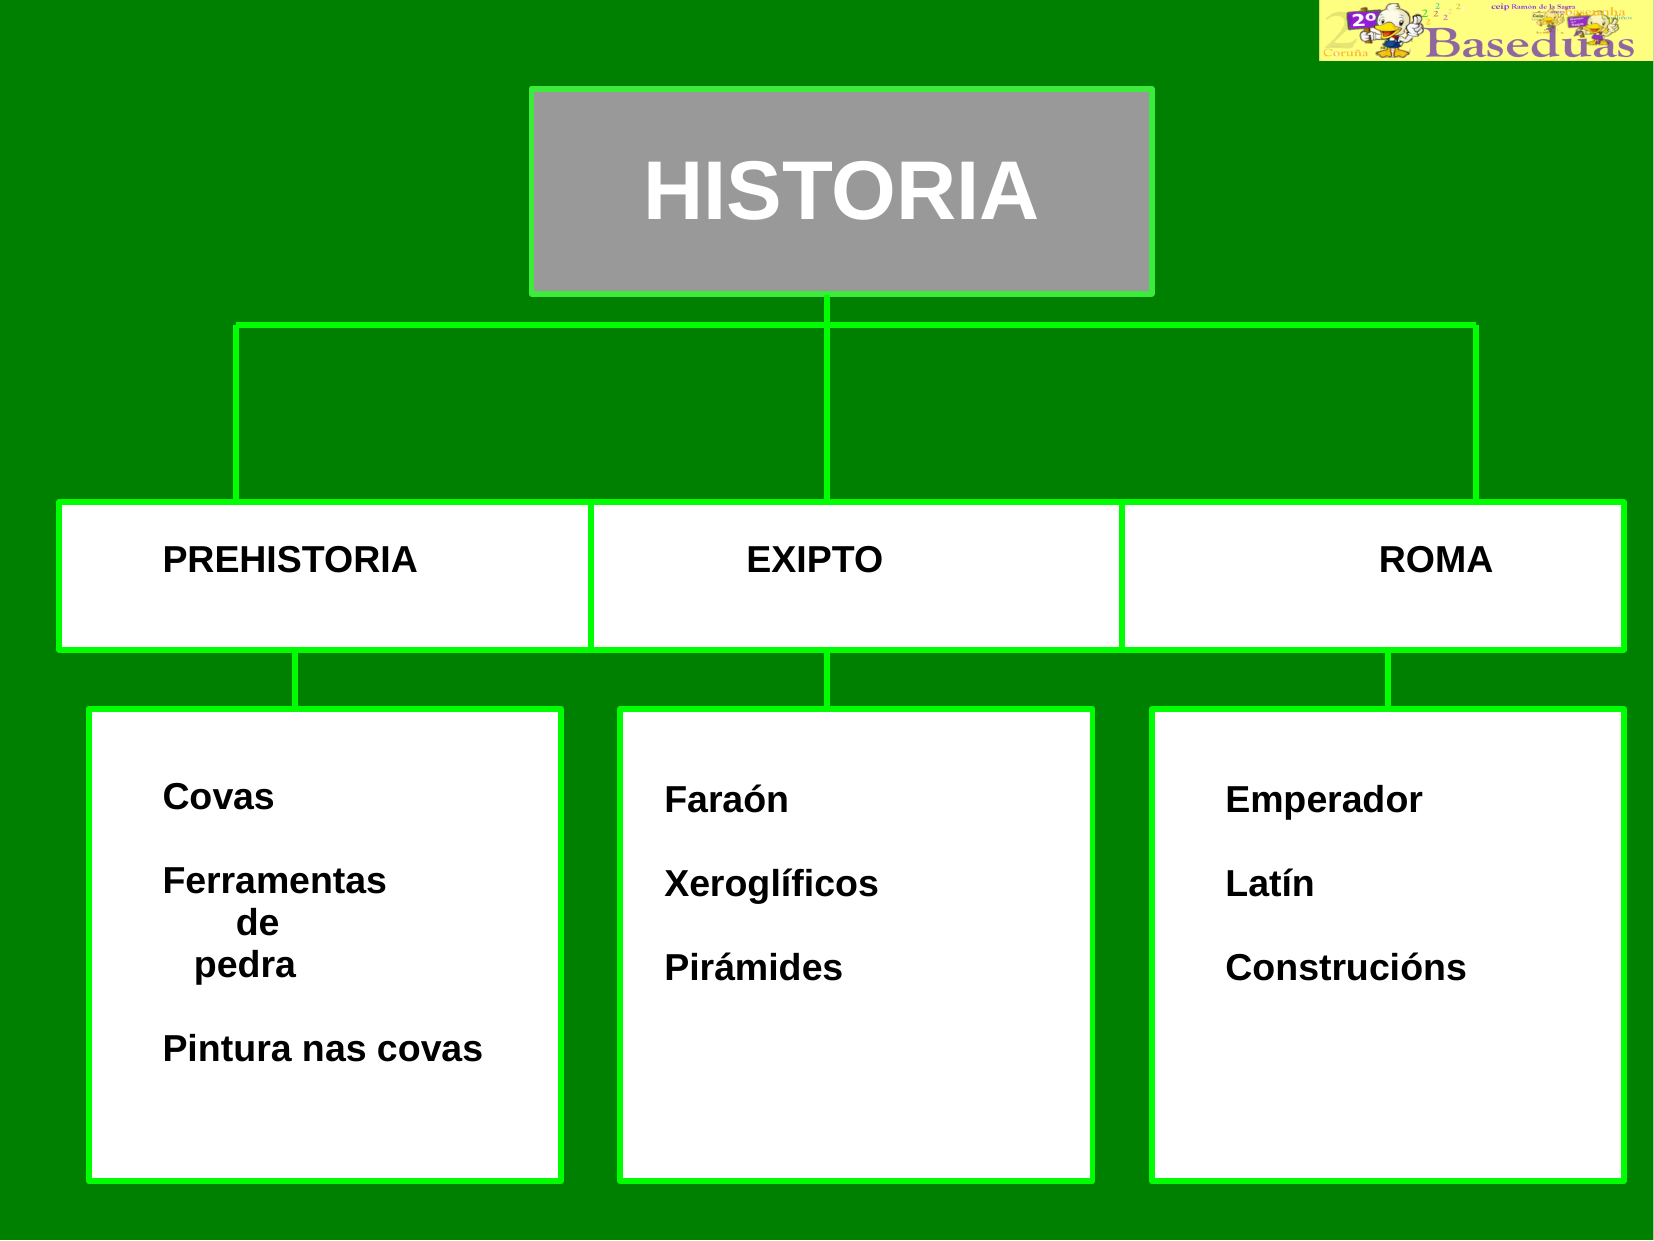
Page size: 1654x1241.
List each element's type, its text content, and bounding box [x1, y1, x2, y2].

text_box HISTORIA [531, 88, 1152, 294]
picture [1319, 0, 1654, 61]
text_box Covas Ferramentas de pedra Pintura nas covas [147, 767, 502, 1119]
text_box [59, 501, 1625, 650]
text_box [1151, 708, 1625, 1182]
text_box [88, 708, 562, 1182]
text_box Emperador Latín Construcións [1210, 771, 1565, 1039]
text_box ROMA [1269, 531, 1625, 621]
text_box [620, 708, 1093, 1182]
text_box PREHISTORIA [147, 531, 502, 621]
text_box Faraón Xeroglíficos Pirámides [649, 771, 1004, 1039]
text_box EXIPTO [679, 531, 1034, 621]
